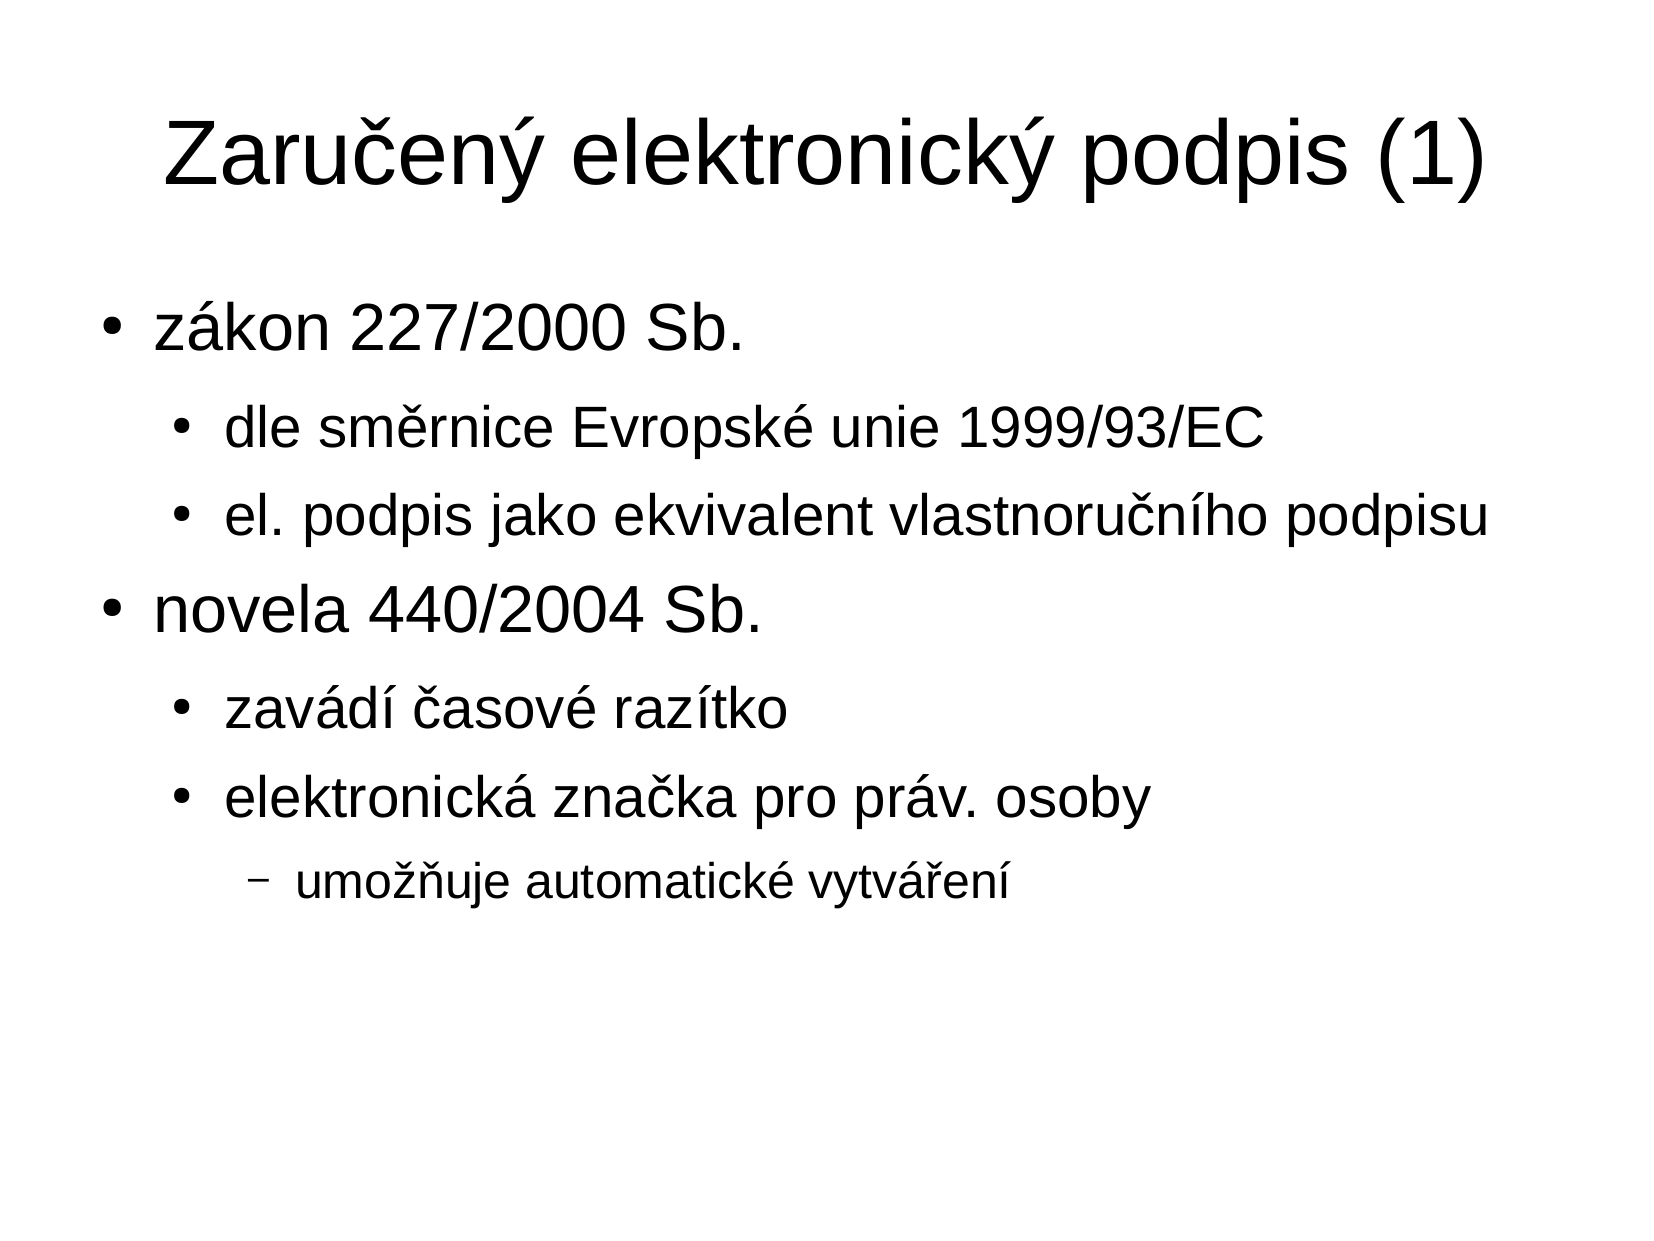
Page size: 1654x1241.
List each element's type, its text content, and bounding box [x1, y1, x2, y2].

list zákon 227/2000 Sb. dle směrnice Evropské unie 1999/93/EC el. podpis jako ekvivalent vlastnoručního podpisu novela 440/2004 Sb. zavádí časové razítko elektronická značka pro práv. osoby umožňuje automatické vytváření [82, 290, 1571, 1010]
title Zaručený elektronický podpis (1) [82, 49, 1571, 257]
